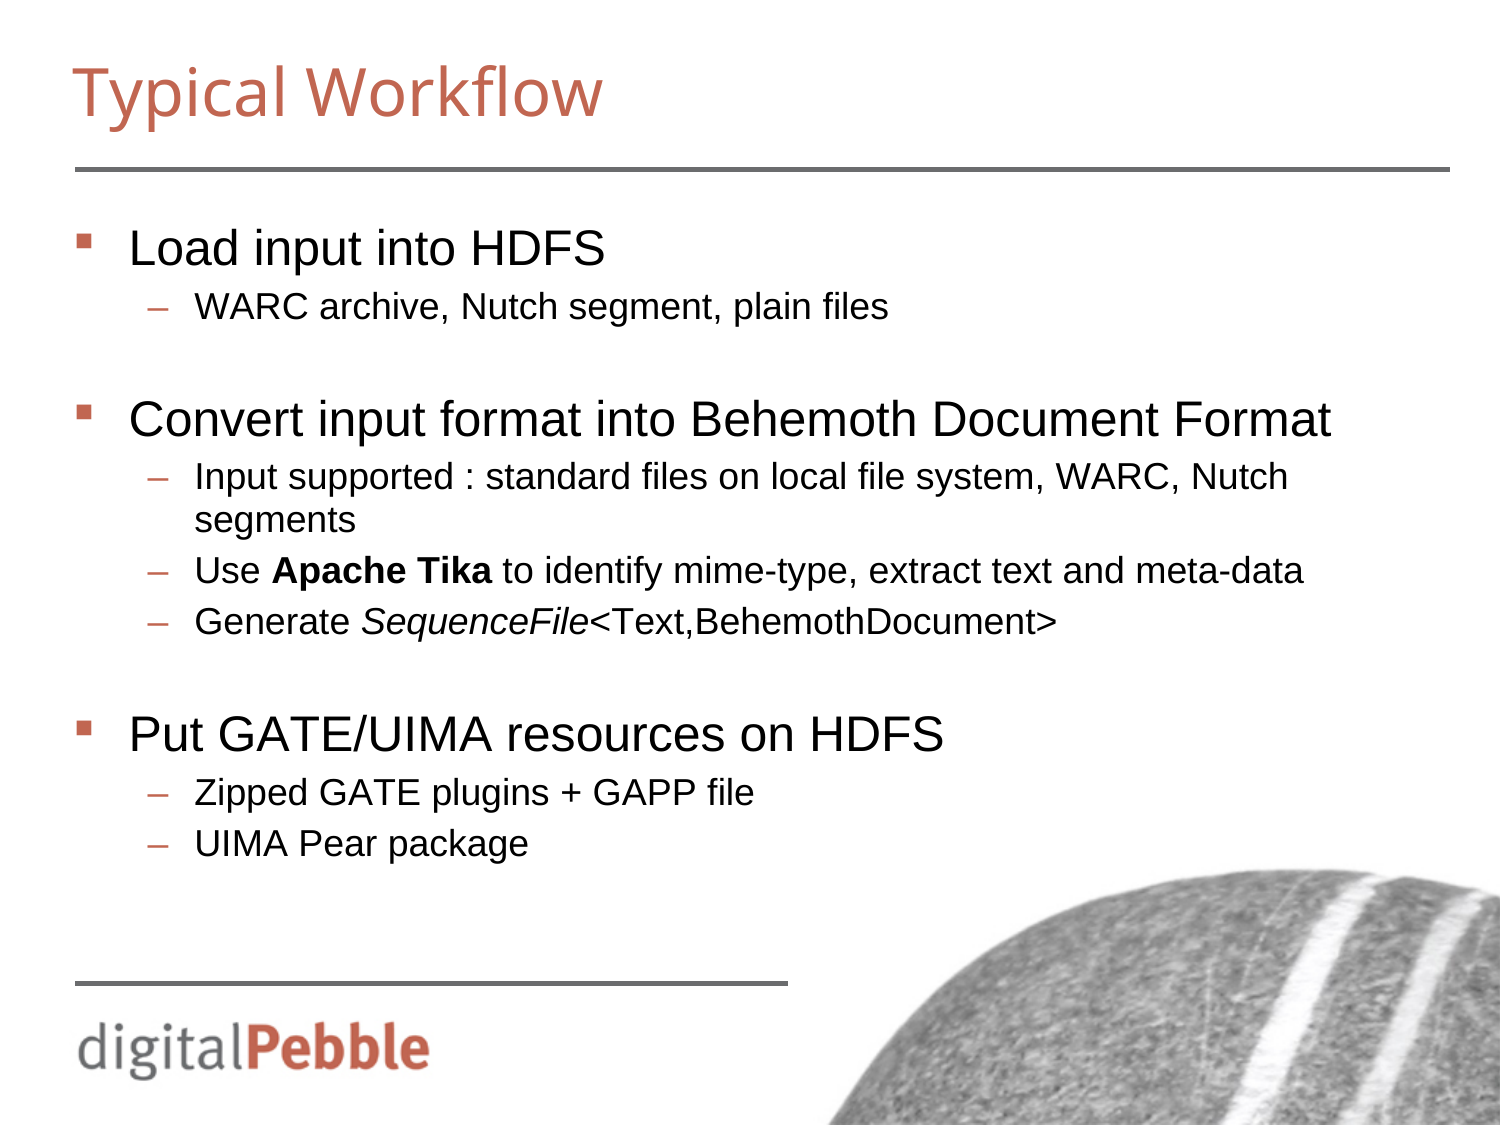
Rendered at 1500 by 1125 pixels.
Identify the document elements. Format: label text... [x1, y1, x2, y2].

picture [0, 0, 1500, 1125]
title Typical Workflow [57, 37, 1438, 174]
list Load input into HDFS WARC archive, Nutch segment, plain files Convert input format into Behemoth Document Format Input supported : standard files on local file system, WARC, Nutch segments Use Apache Tika to identify mime-type, extract text and meta-data Generate SequenceFile<Text,BehemothDocument> Put GATE/UIMA resources on HDFS Zipped GATE plugins + GAPP file UIMA Pear package [57, 212, 1438, 945]
